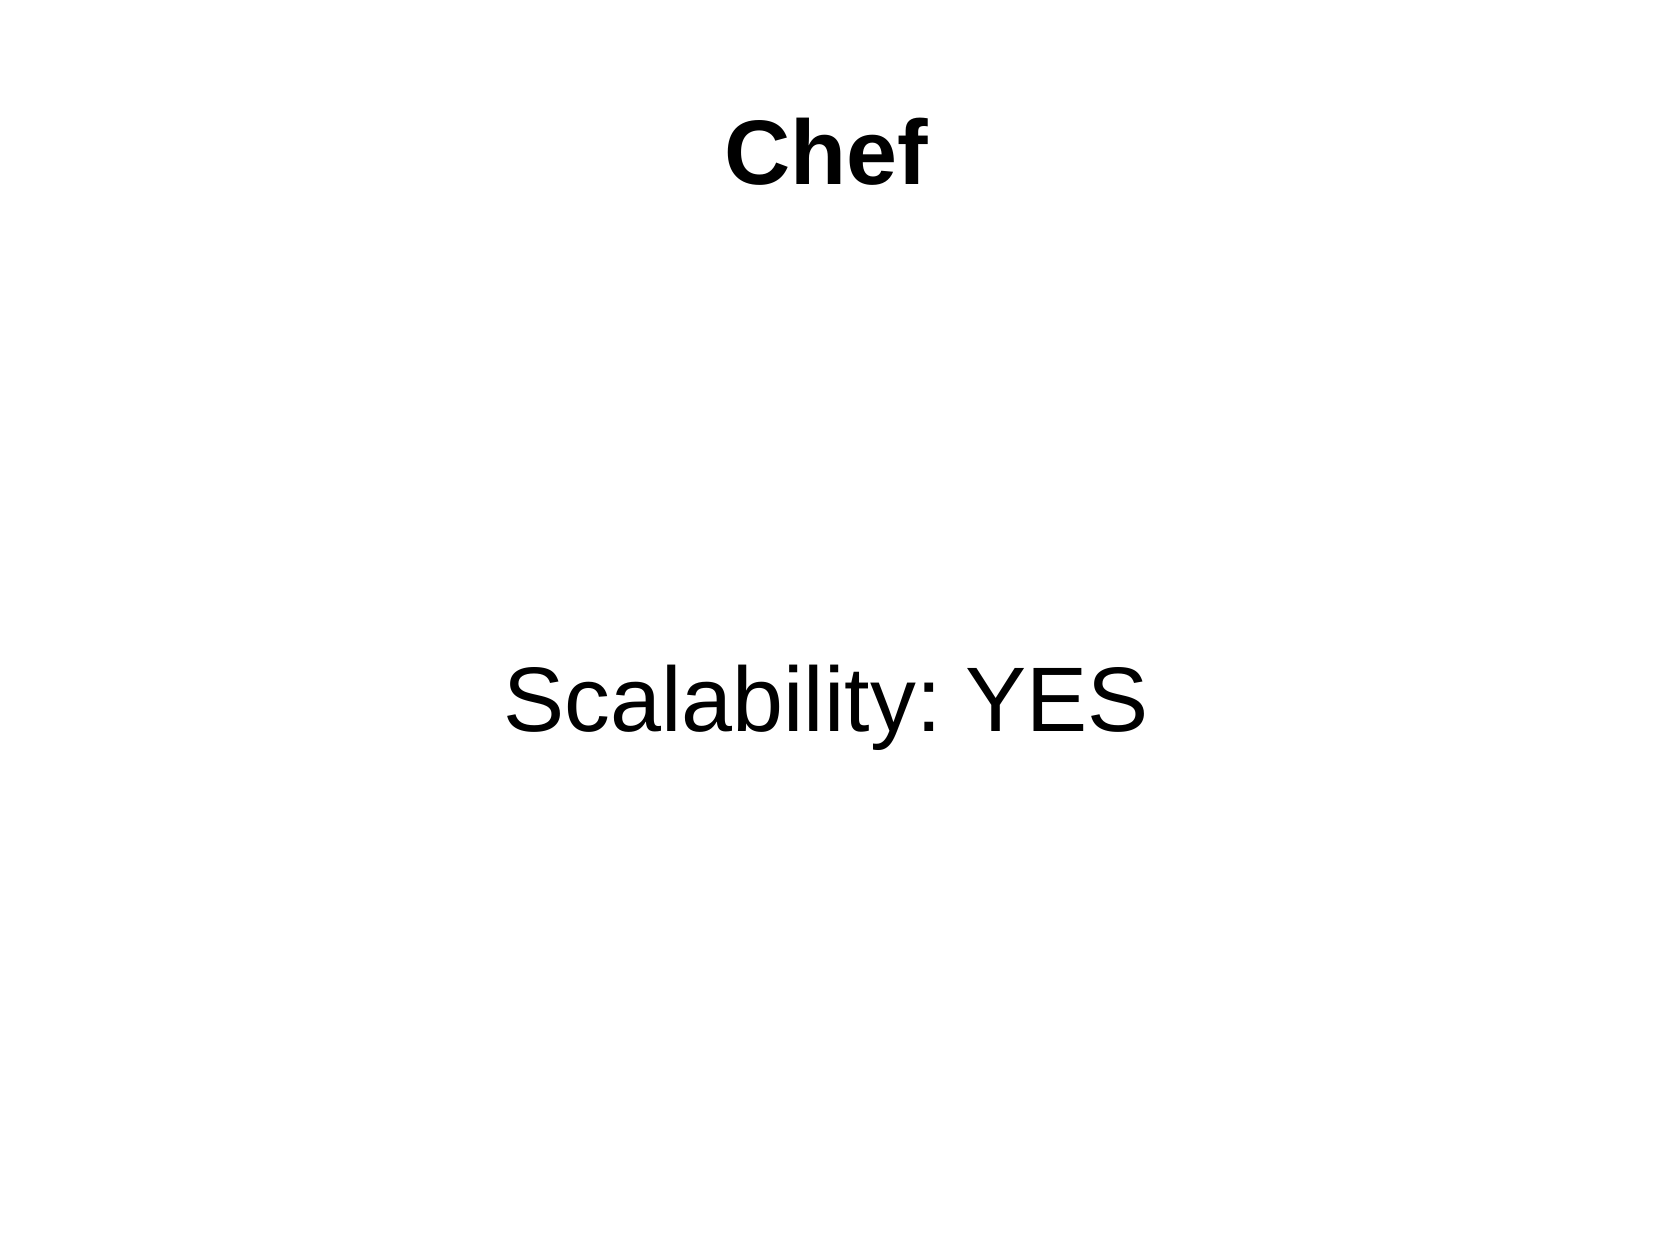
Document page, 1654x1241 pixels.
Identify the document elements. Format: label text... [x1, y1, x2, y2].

title Chef [82, 49, 1571, 257]
subtitle Scalability: YES [82, 290, 1571, 1109]
